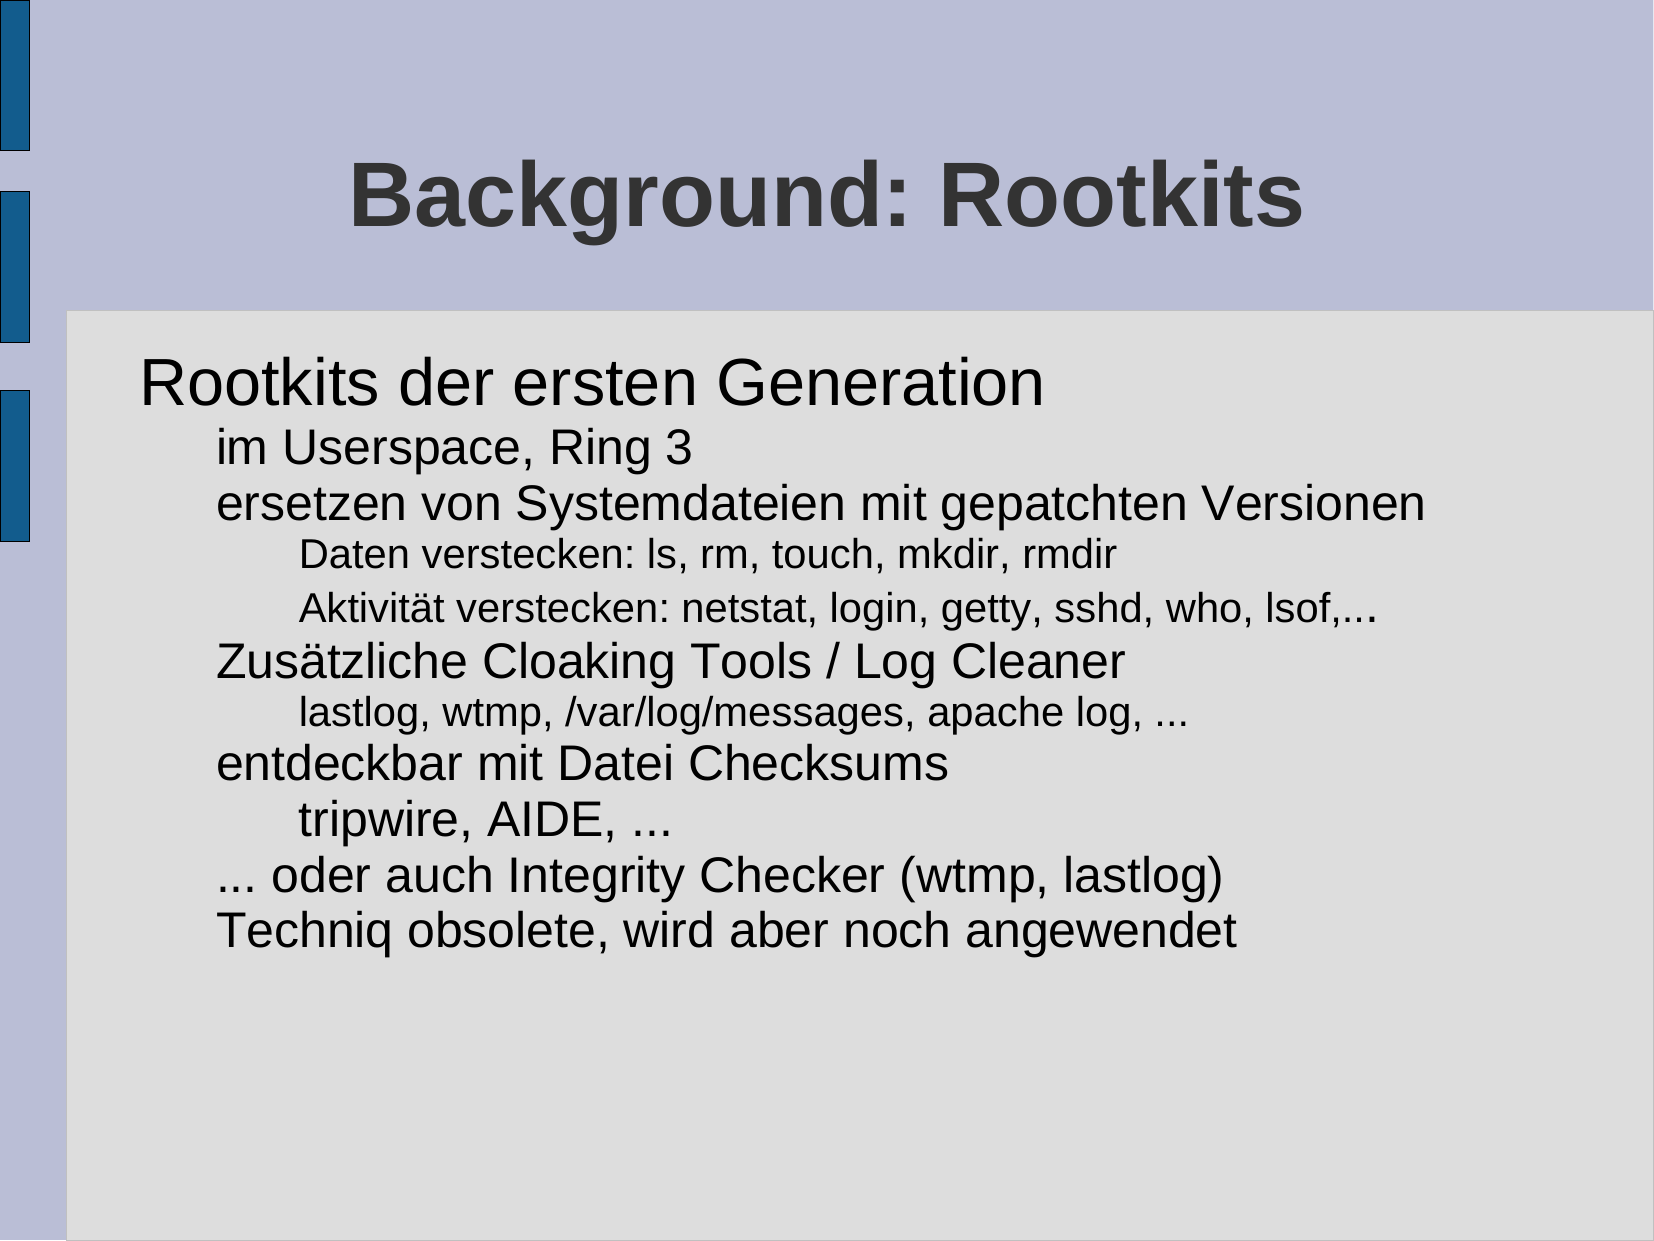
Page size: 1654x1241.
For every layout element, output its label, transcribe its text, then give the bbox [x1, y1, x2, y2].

list Rootkits der ersten Generation im Userspace, Ring 3 ersetzen von Systemdateien mit gepatchten Versionen Daten verstecken: ls, rm, touch, mkdir, rmdir Aktivität verstecken: netstat, login, getty, sshd, who, lsof,... Zusätzliche Cloaking Tools / Log Cleaner lastlog, wtmp, /var/log/messages, apache log, ... entdeckbar mit Datei Checksums tripwire, AIDE, ... ... oder auch Integrity Checker (wtmp, lastlog) Techniq obsolete, wird aber noch angewendet [121, 344, 1534, 1162]
title Background: Rootkits [121, 98, 1534, 291]
